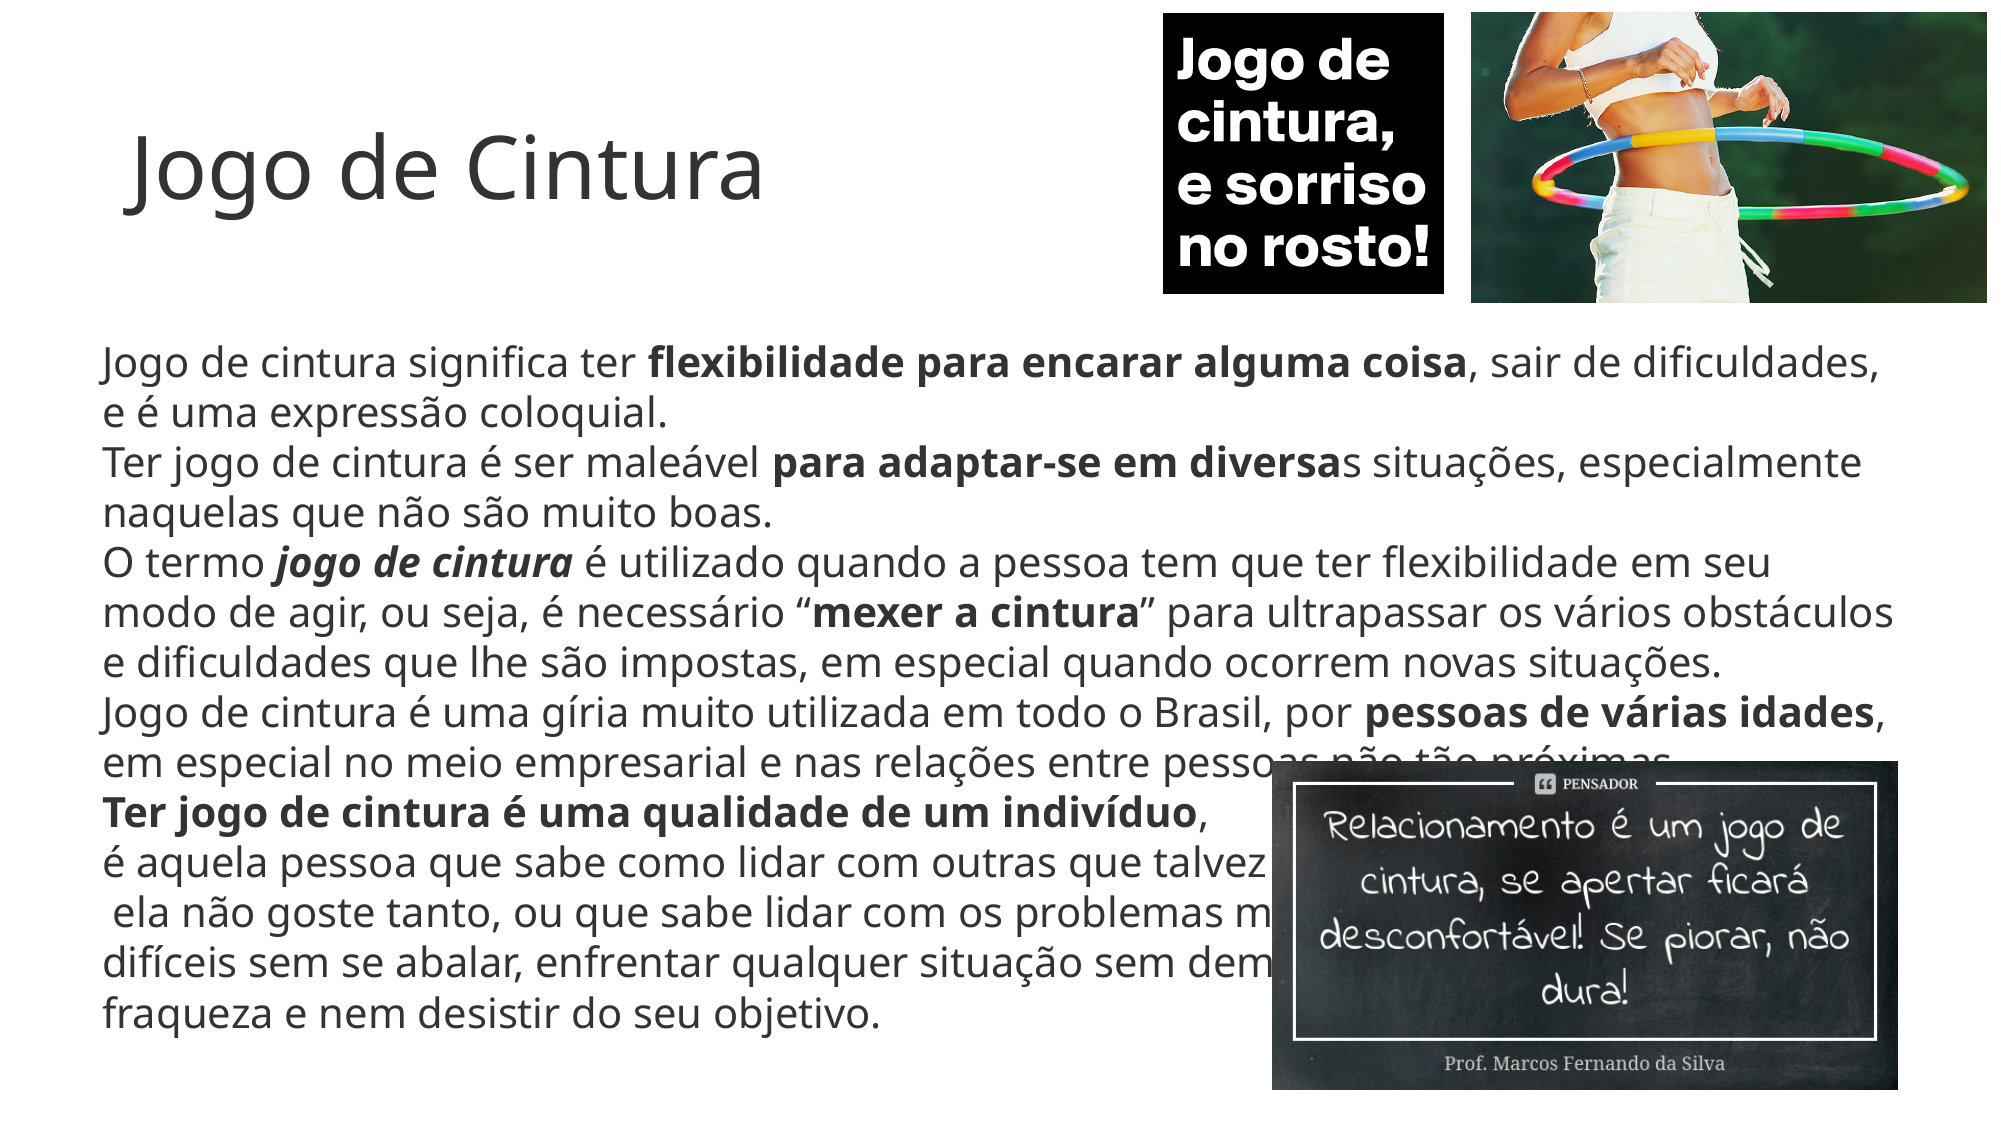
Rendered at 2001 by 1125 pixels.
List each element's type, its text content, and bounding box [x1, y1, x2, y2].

title Jogo de Cintura [115, 115, 1841, 332]
list Jogo de cintura significa ter flexibilidade para encarar alguma coisa, sair de dificuldades, e é uma expressão coloquial. Ter jogo de cintura é ser maleável para adaptar-se em diversas situações, especialmente naquelas que não são muito boas. O termo jogo de cintura é utilizado quando a pessoa tem que ter flexibilidade em seu modo de agir, ou seja, é necessário “mexer a cintura” para ultrapassar os vários obstáculos e dificuldades que lhe são impostas, em especial quando ocorrem novas situações. Jogo de cintura é uma gíria muito utilizada em todo o Brasil, por pessoas de várias idades, em especial no meio empresarial e nas relações entre pessoas não tão próximas. Ter jogo de cintura é uma qualidade de um indivíduo, é aquela pessoa que sabe como lidar com outras que talvez ela não goste tanto, ou que sabe lidar com os problemas mais difíceis sem se abalar, enfrentar qualquer situação sem demonstrar fraqueza e nem desistir do seu objetivo. [102, 332, 1898, 1061]
picture [1471, 12, 1987, 303]
picture [1272, 761, 1898, 1090]
picture [1163, 13, 1444, 295]
